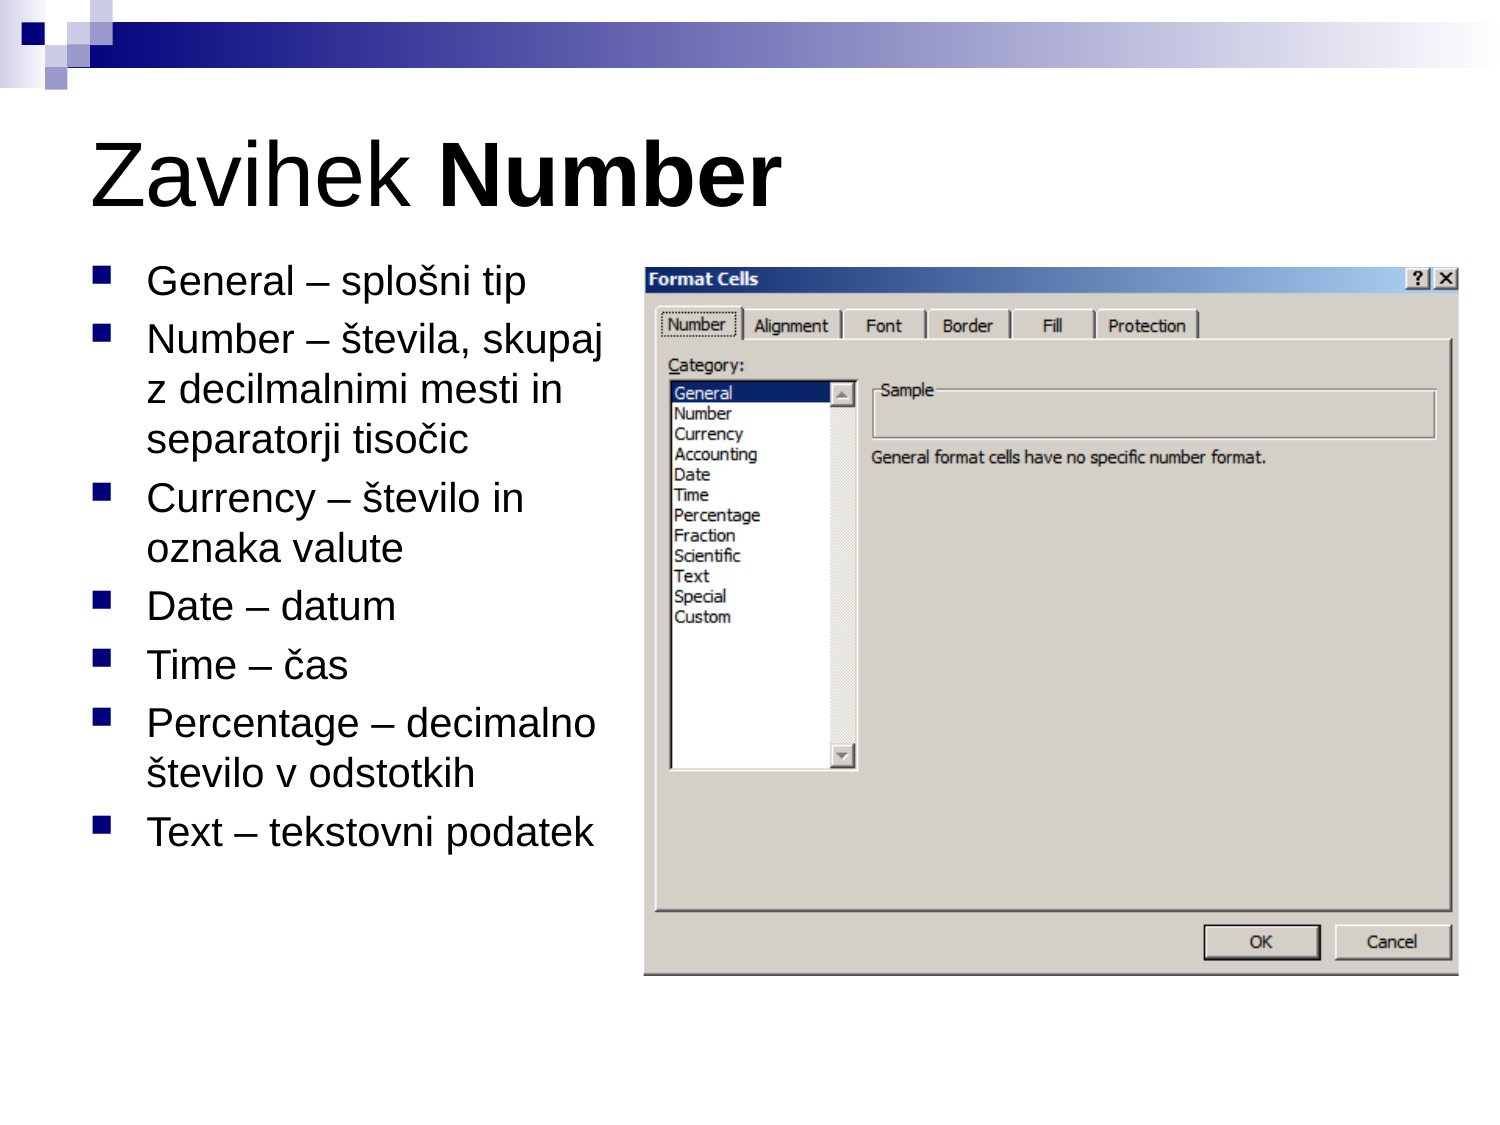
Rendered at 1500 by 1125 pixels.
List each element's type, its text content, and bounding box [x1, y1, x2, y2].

list General – splošni tip Number – števila, skupaj z decilmalnimi mesti in separatorji tisočic Currency – število in oznaka valute Date – datum Time – čas Percentage – decimalno število v odstotkih Text – tekstovni podatek [75, 246, 632, 1079]
picture [643, 267, 1459, 976]
title Zavihek Number [75, 105, 1425, 235]
